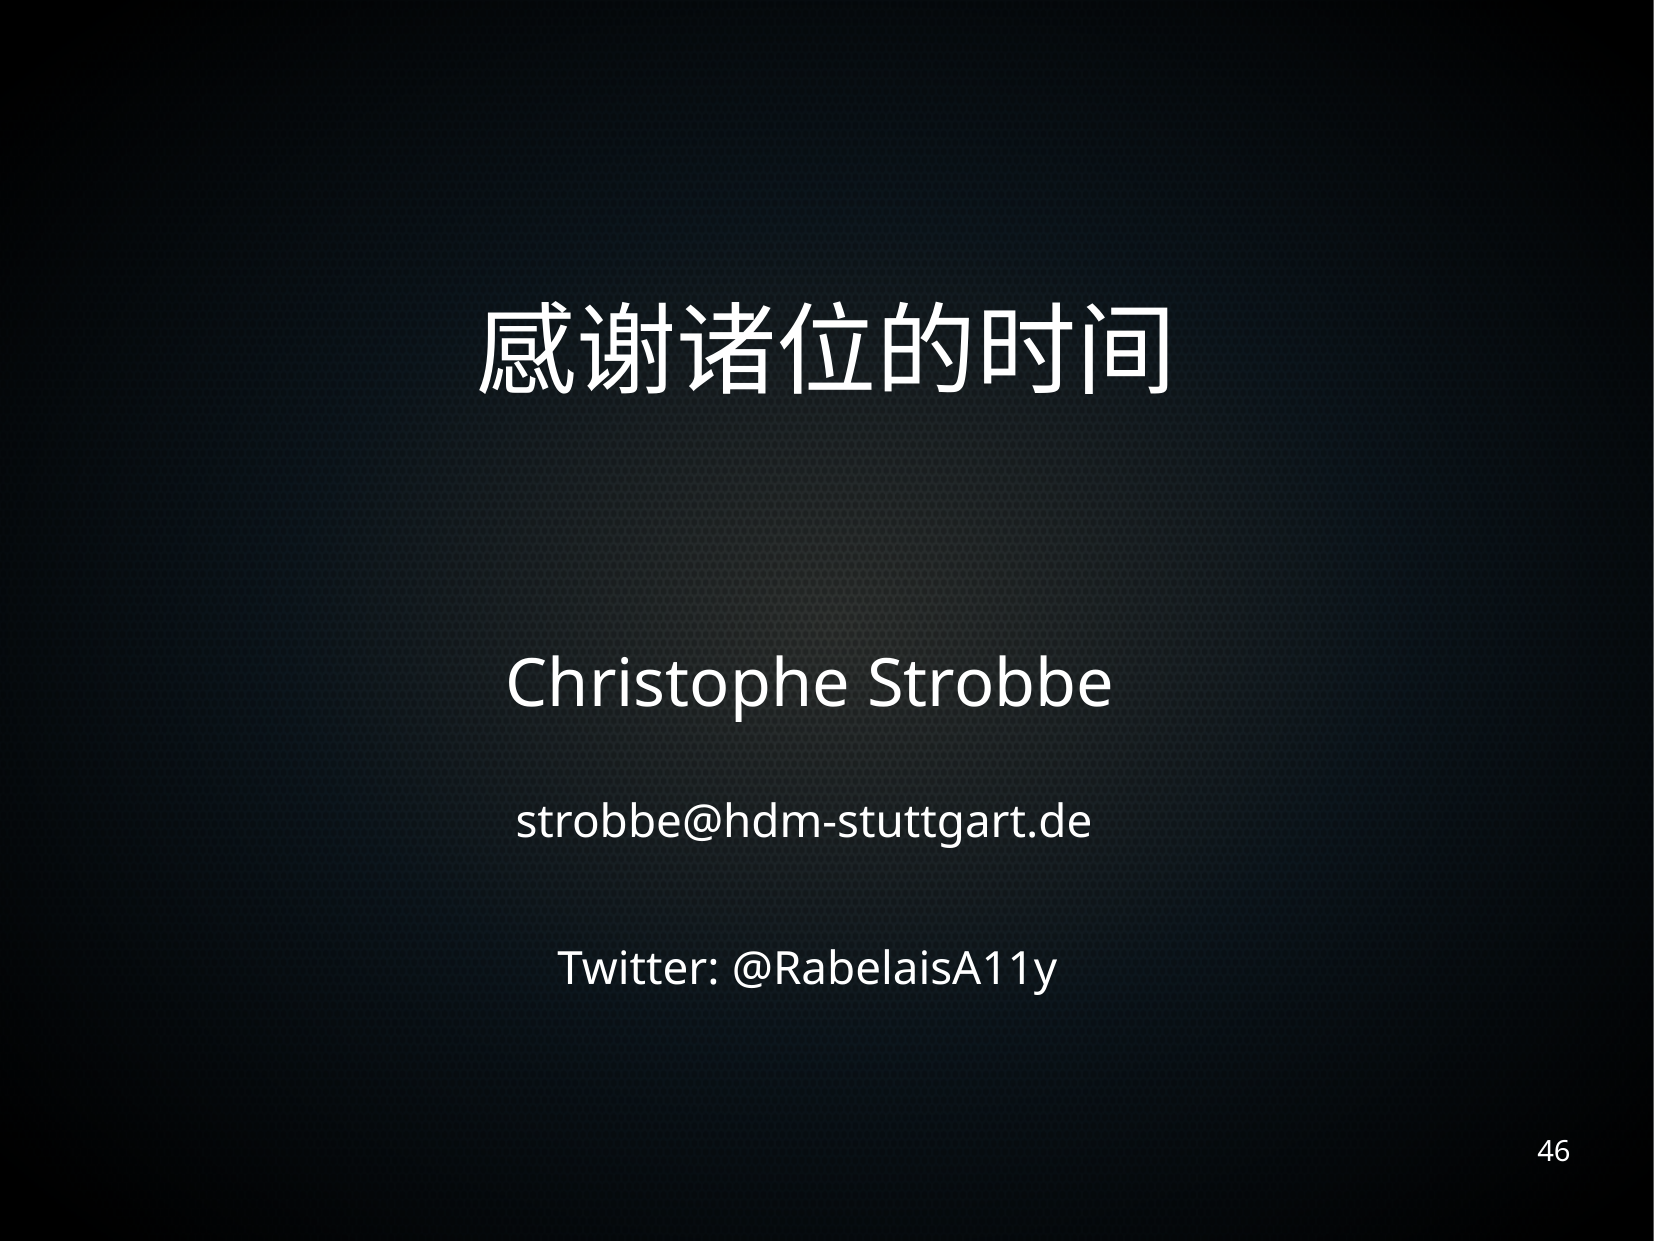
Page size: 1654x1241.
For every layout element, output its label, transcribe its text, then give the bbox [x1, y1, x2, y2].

picture [0, 0, 1654, 1241]
subtitle Christophe Strobbe strobbe@hdm-stuttgart.de Twitter: @RabelaisA11y [82, 637, 1538, 1093]
title 感谢诸位的时间 [82, 244, 1571, 452]
